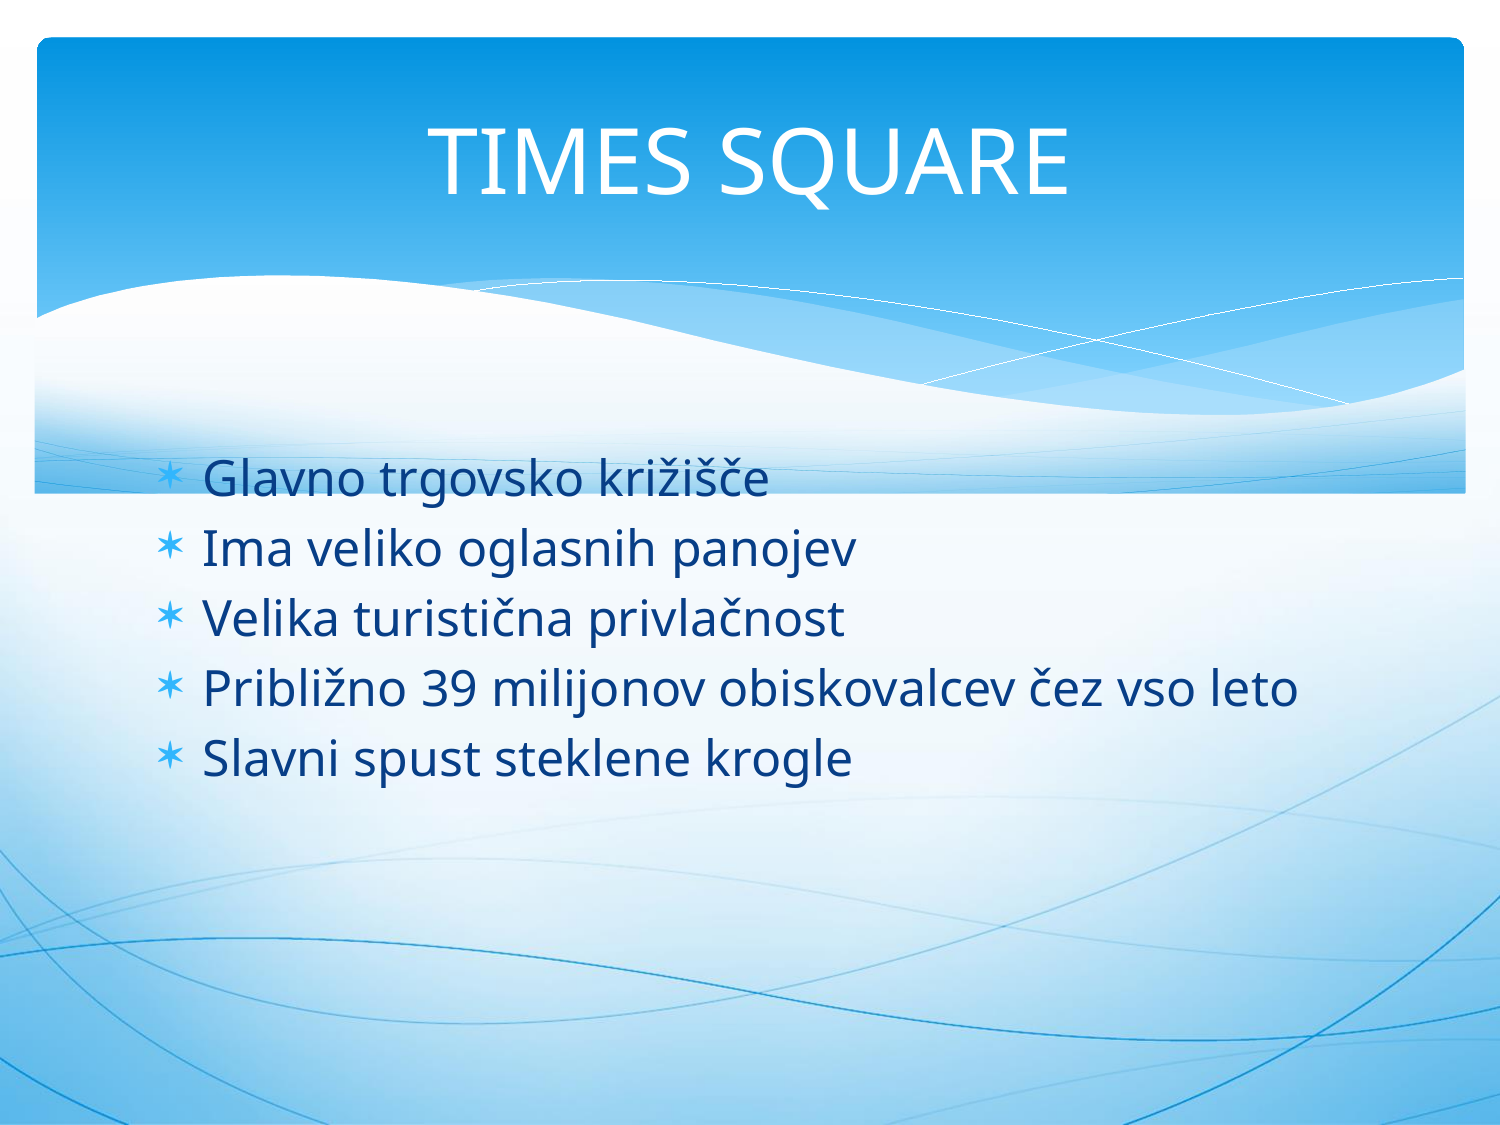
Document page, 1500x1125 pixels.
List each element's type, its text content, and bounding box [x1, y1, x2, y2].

title TIMES SQUARE [75, 55, 1425, 261]
list Glavno trgovsko križišče Ima veliko oglasnih panojev Velika turistična privlačnost Približno 39 milijonov obiskovalcev čez vso leto Slavni spust steklene krogle [142, 438, 1359, 1005]
picture [0, 0, 1500, 1125]
